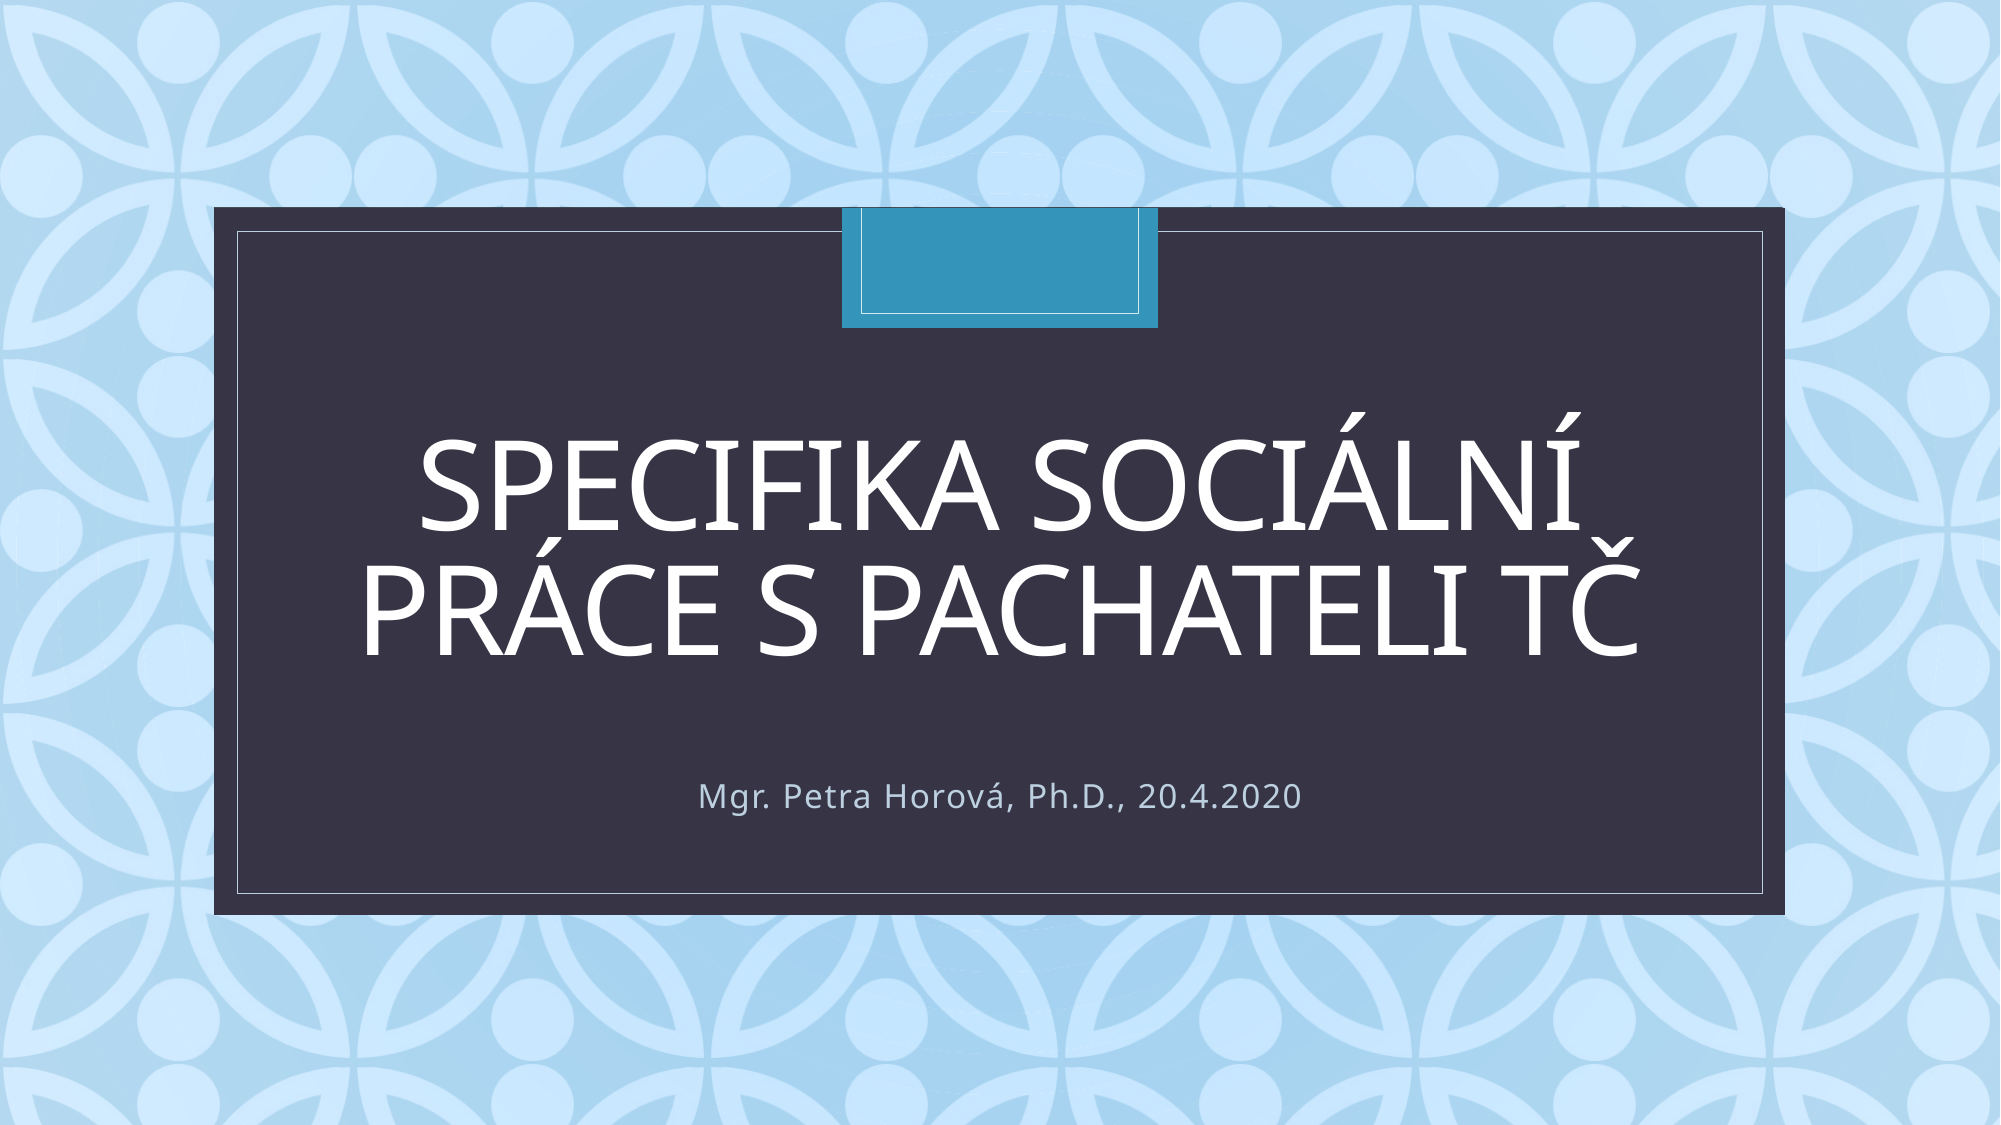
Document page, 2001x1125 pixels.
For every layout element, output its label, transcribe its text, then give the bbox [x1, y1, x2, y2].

title Specifika Sociální práce s pachateli TČ [256, 343, 1744, 768]
subtitle Mgr. Petra Horová, Ph.D., 20.4.2020 [256, 768, 1745, 844]
